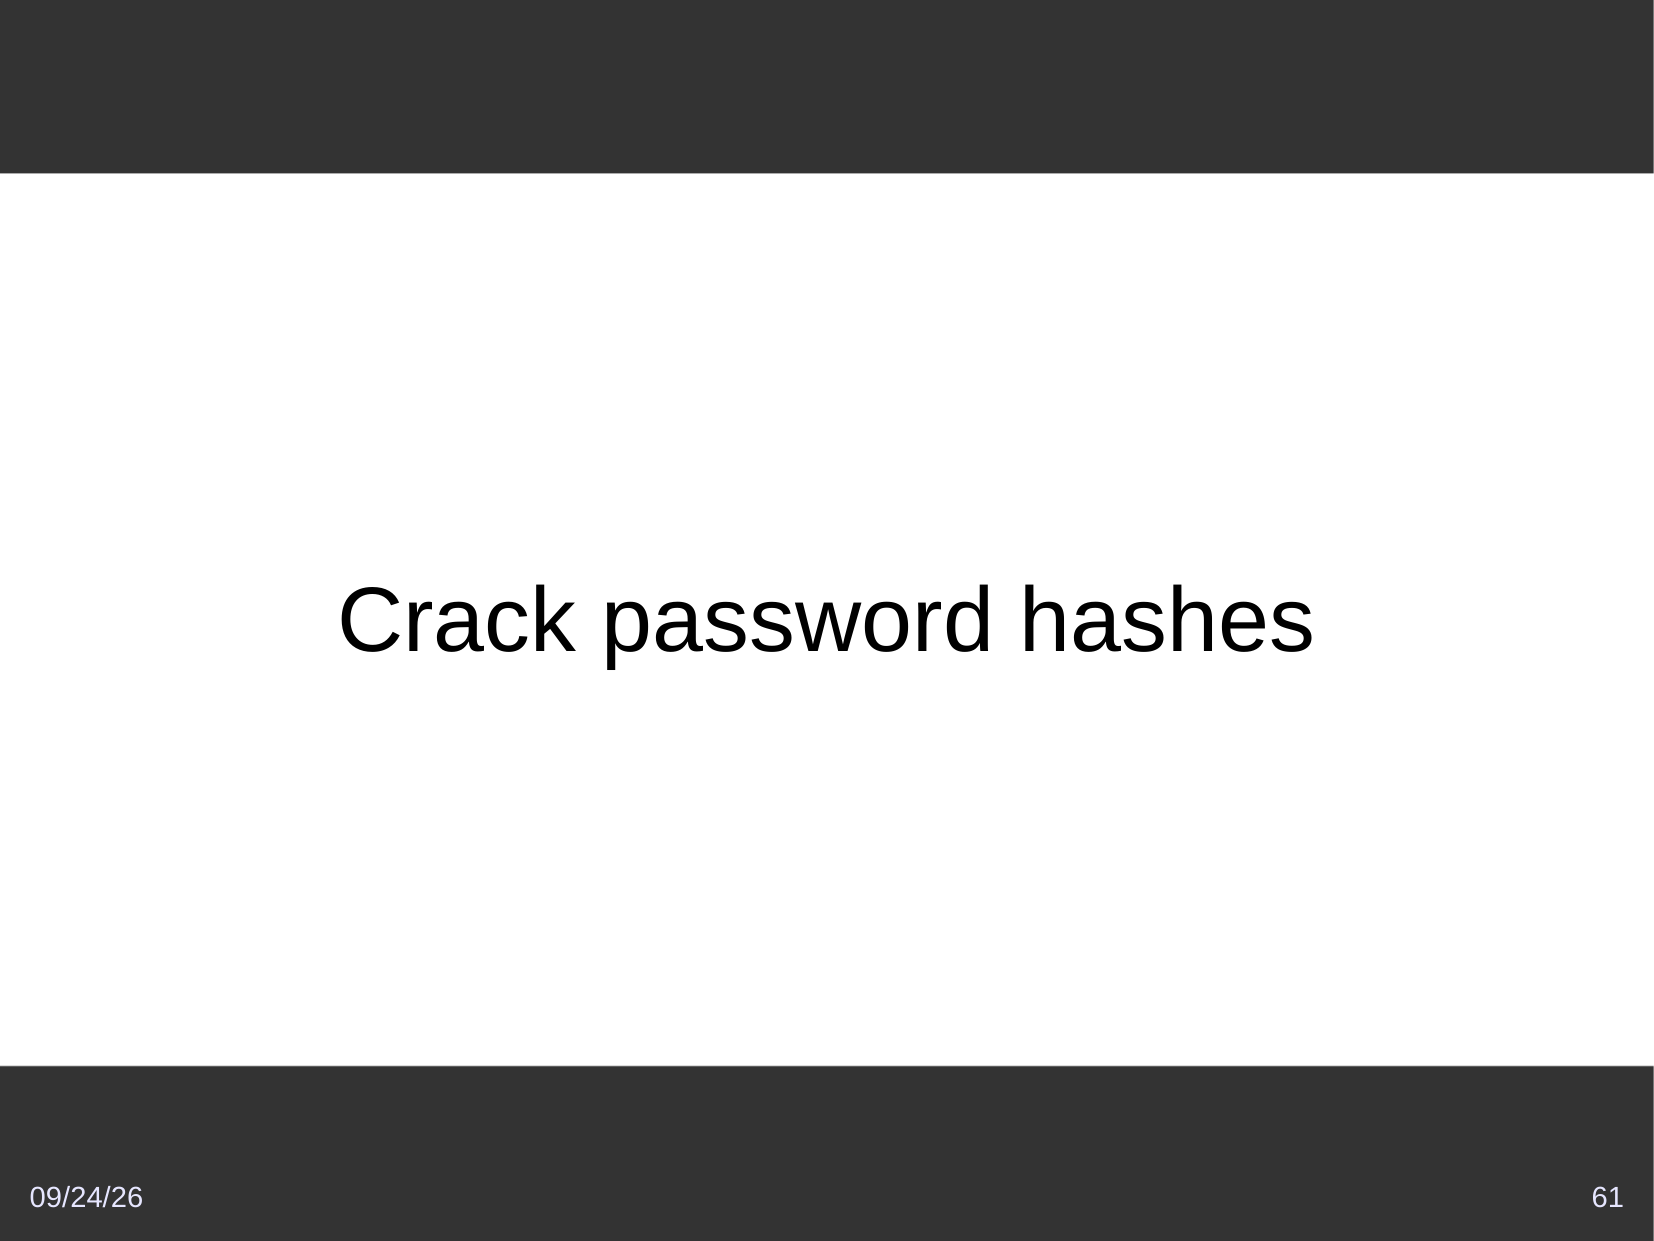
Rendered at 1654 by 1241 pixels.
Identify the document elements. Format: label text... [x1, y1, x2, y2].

subtitle Crack password hashes [29, 214, 1625, 1027]
picture [0, 0, 1654, 1241]
